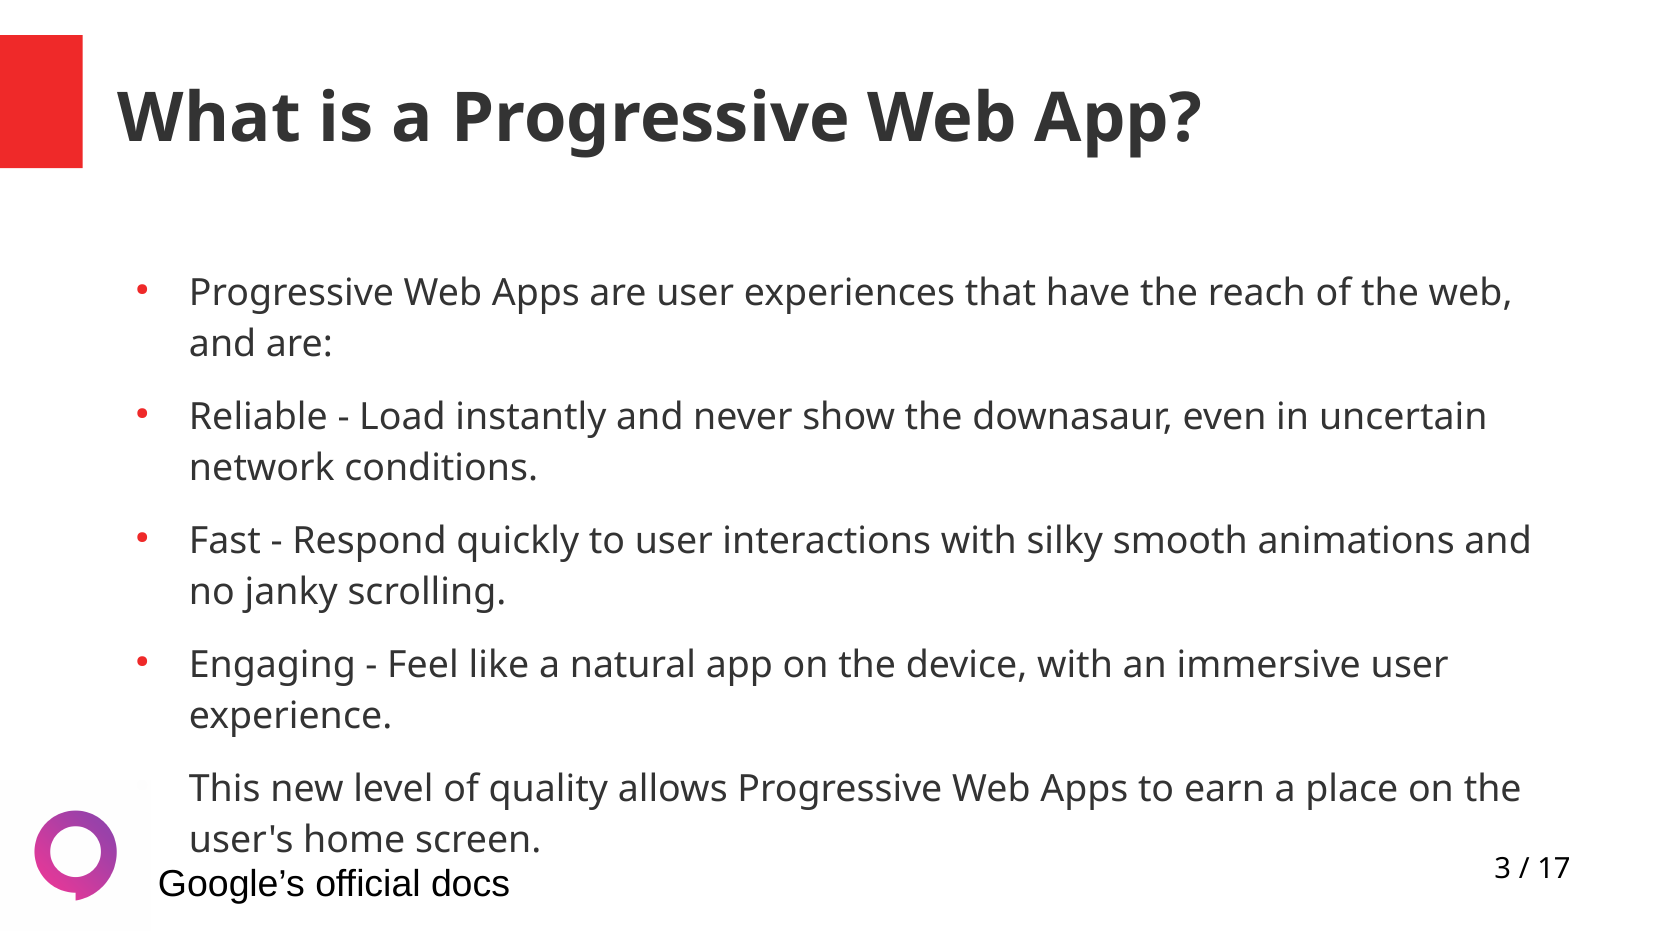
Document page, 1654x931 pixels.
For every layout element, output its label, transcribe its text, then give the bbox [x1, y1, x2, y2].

text_box Google’s official docs [151, 855, 526, 906]
picture [0, 780, 151, 931]
title What is a Progressive Web App? [117, 36, 1571, 193]
list Progressive Web Apps are user experiences that have the reach of the web, and are: Reliable - Load instantly and never show the downasaur, even in uncertain network conditions. Fast - Respond quickly to user interactions with silky smooth animations and no janky scrolling. Engaging - Feel like a natural app on the device, with an immersive user experience. This new level of quality allows Progressive Web Apps to earn a place on the user's home screen. [117, 265, 1536, 806]
